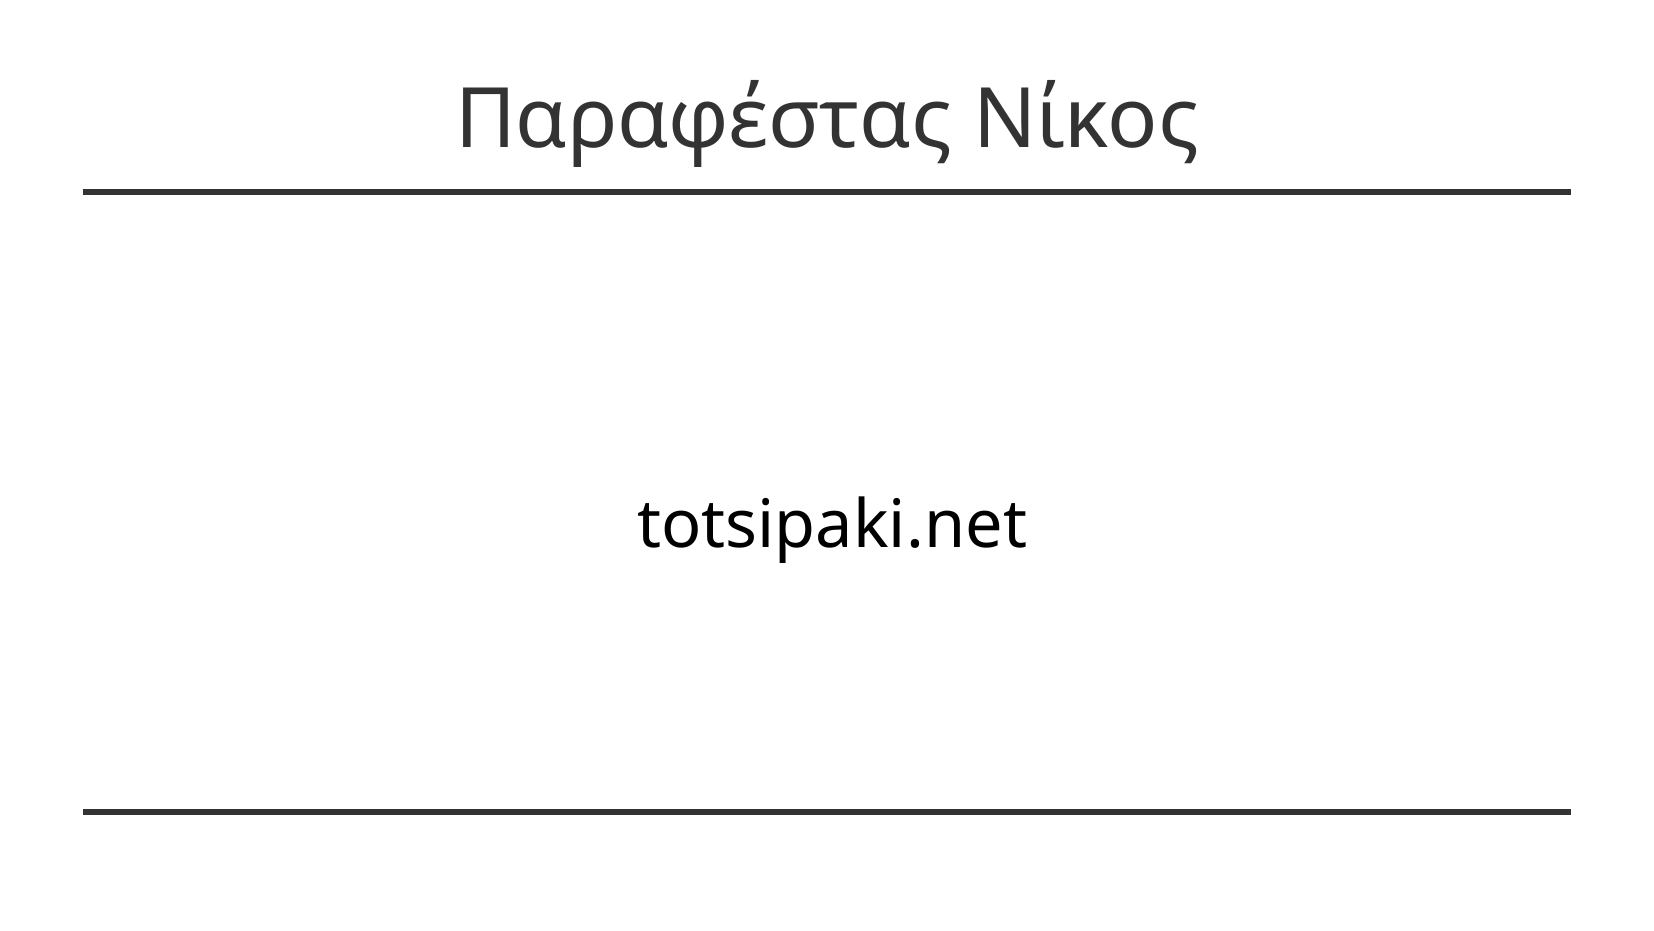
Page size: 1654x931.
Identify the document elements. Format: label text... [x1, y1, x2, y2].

title Παραφέστας Νίκος [82, 37, 1571, 189]
list totsipaki.net [88, 208, 1577, 798]
